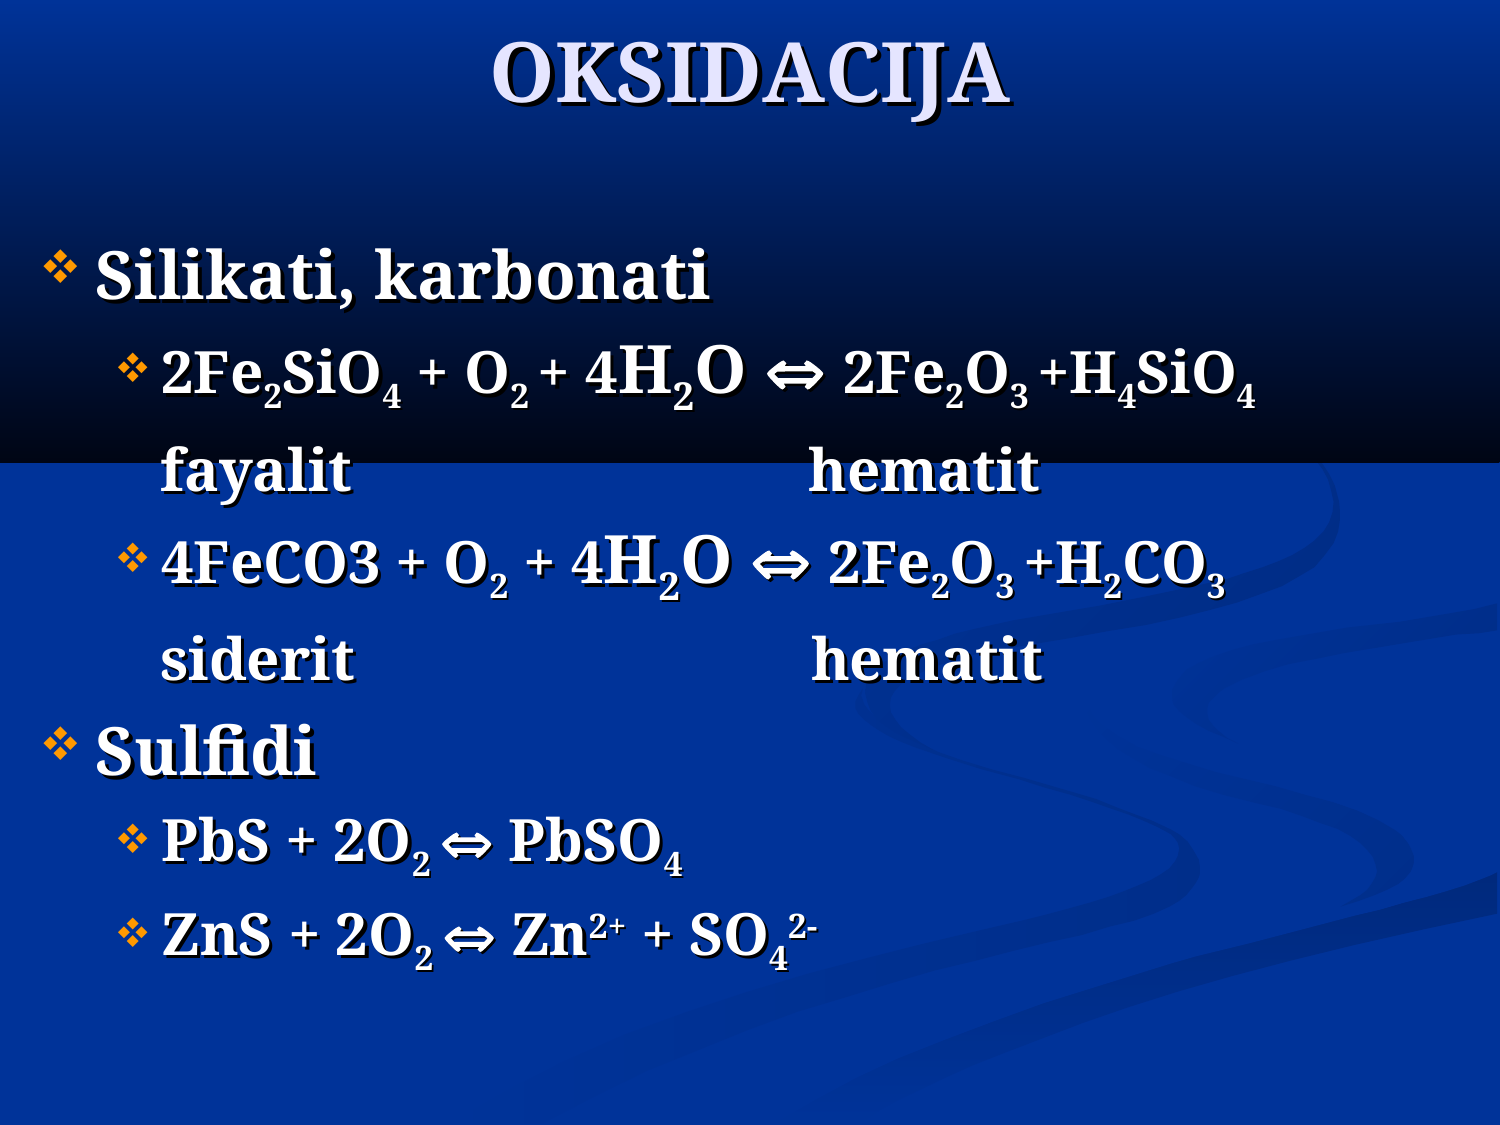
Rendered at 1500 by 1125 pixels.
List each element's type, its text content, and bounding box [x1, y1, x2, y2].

title OKSIDACIJA [75, 11, 1426, 127]
list Silikati, karbonati 2Fe2SiO4 + O2 + 4H2O  2Fe2O3 +H4SiO4 fayalit hematit 4FeCO3 + O2 + 4H2O  2Fe2O3 +H2CO3 siderit hematit Sulfidi PbS + 2O2  PbSO4 ZnS + 2O2  Zn2+ + SO42- [24, 224, 1425, 1125]
